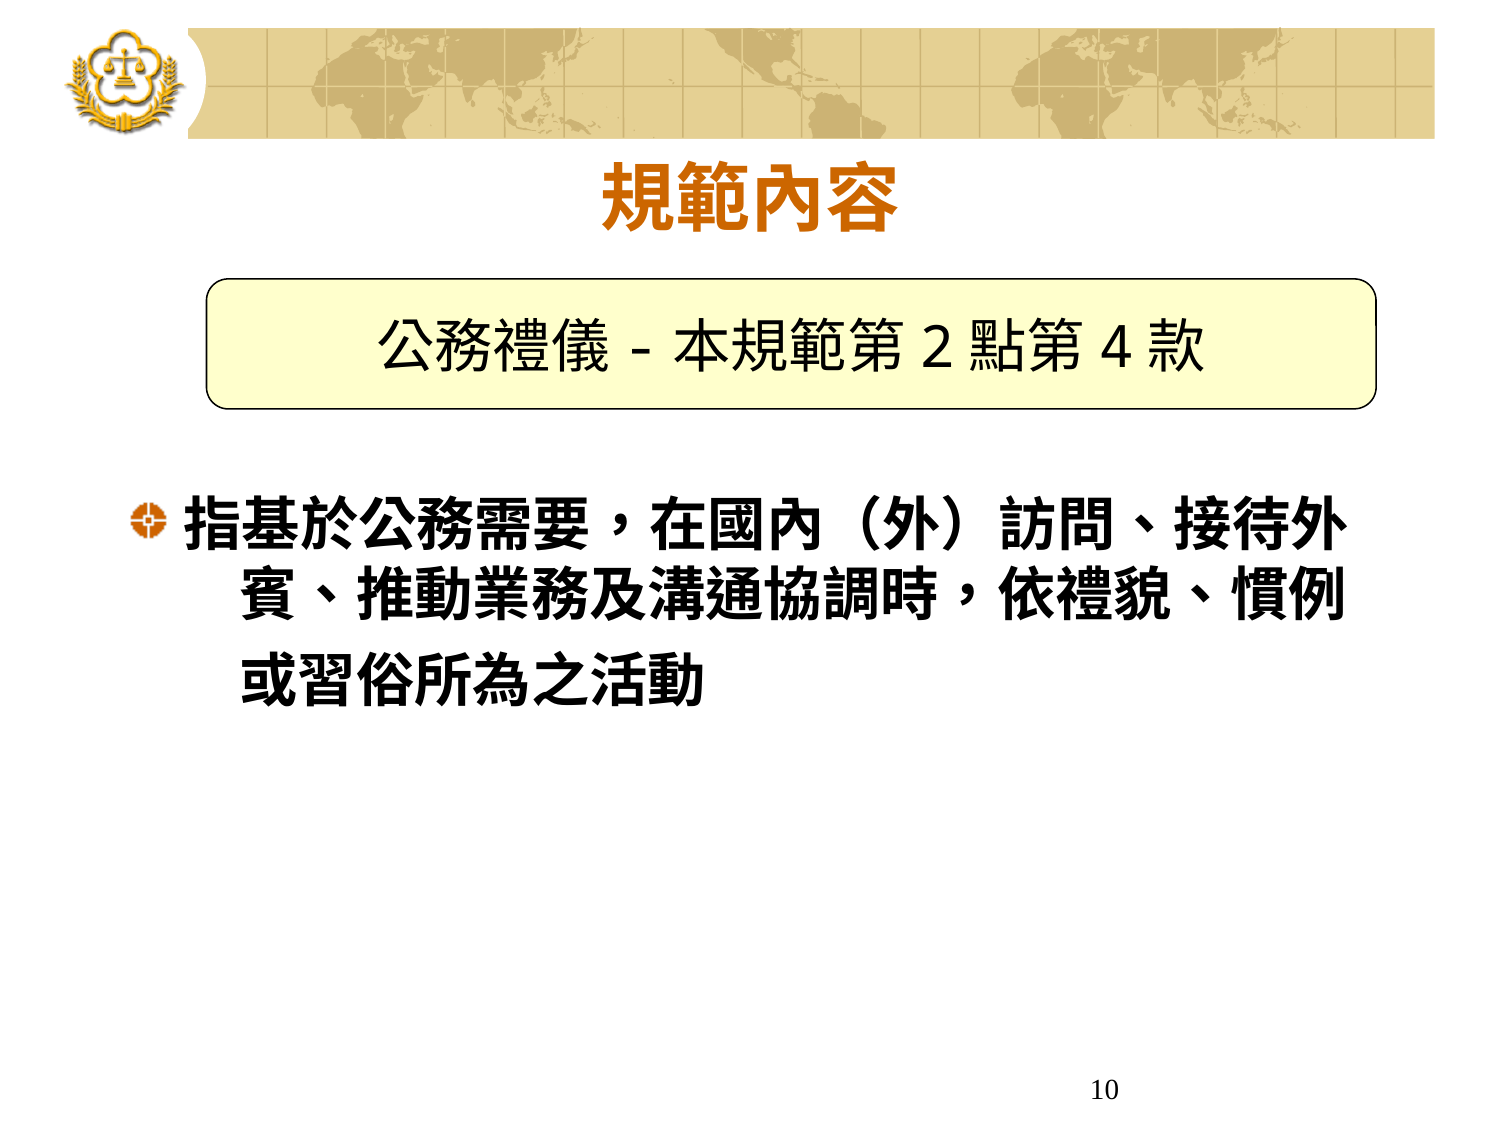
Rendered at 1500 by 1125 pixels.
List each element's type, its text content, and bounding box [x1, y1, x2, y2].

text_box [1074, 1037, 1388, 1113]
title 規範內容 [478, 101, 1022, 278]
list 指基於公務需要，在國內（外）訪問、接待外賓、推動業務及溝通協調時，依禮貌、慣例或習俗所為之活動 [112, 479, 1388, 1028]
text_box 公務禮儀-本規範第2點第4款 [206, 278, 1377, 409]
